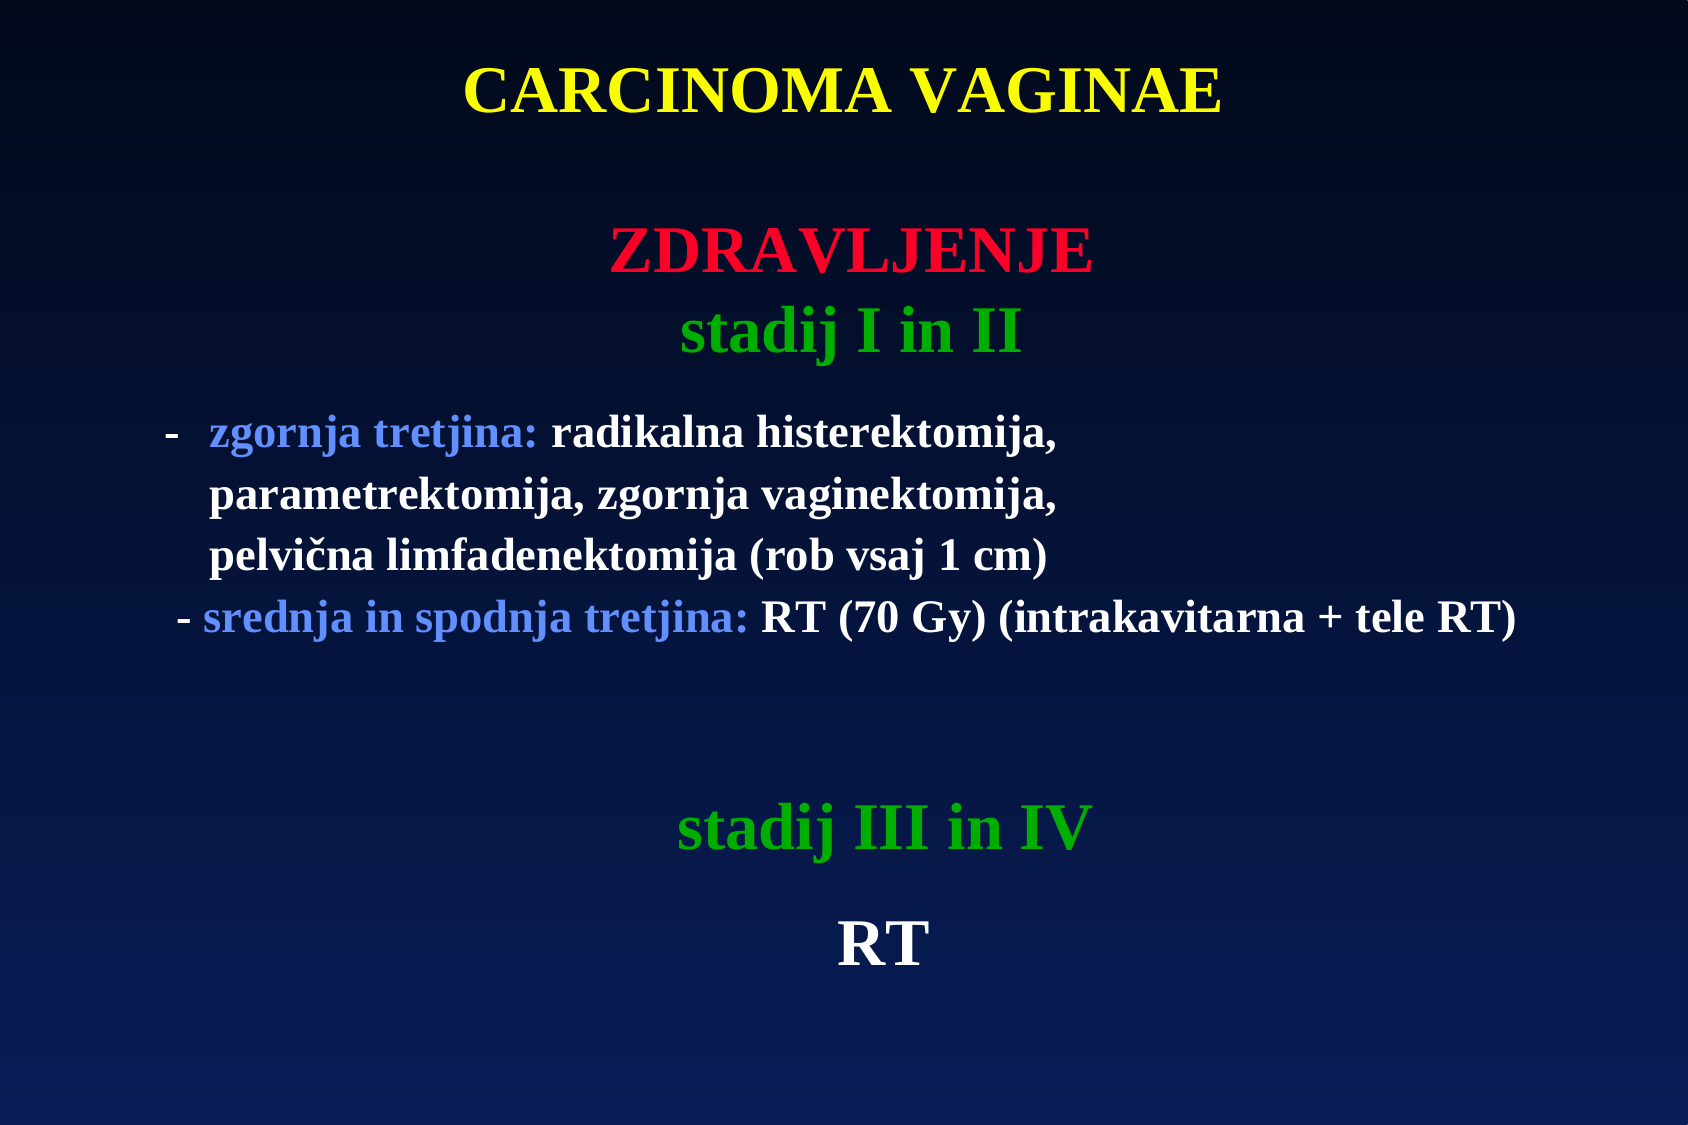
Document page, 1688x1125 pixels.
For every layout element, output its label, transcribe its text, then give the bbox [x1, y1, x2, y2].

text_box RT [822, 890, 945, 986]
text_box stadij III in IV [662, 774, 1126, 871]
list - zgornja tretjina: radikalna histerektomija, parametrektomija, zgornja vaginektomija, pelvična limfadenektomija (rob vsaj 1 cm) - srednja in spodnja tretjina: RT (70 Gy) (intrakavitarna + tele RT) [150, 399, 1563, 813]
title CARCINOMA VAGINAE ZDRAVLJENJE stadij I in II [0, 0, 1688, 413]
